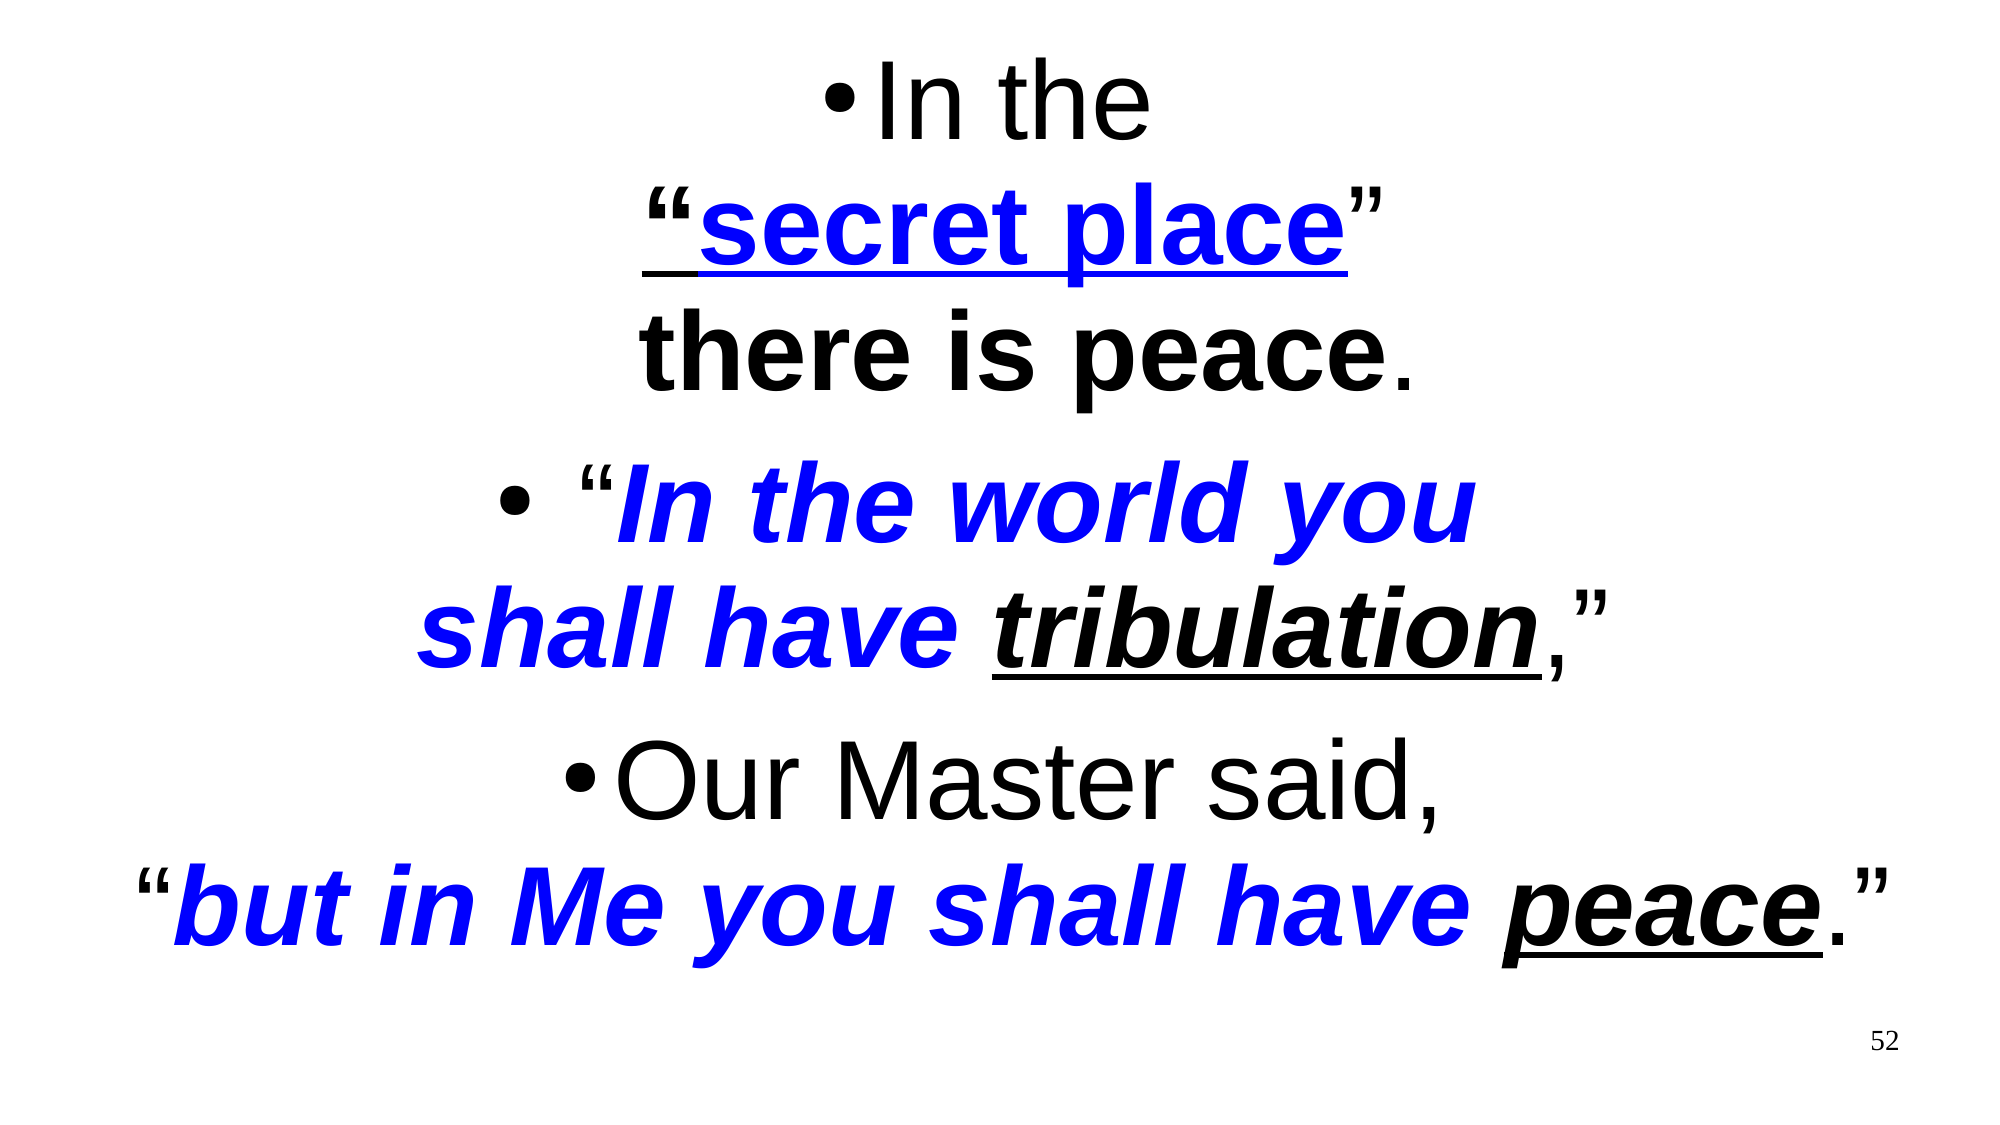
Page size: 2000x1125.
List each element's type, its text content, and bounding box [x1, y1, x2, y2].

list In the “secret place” there is peace. “In the world you shall have tribulation,” Our Master said, “but in Me you shall have peace.” [37, 37, 1951, 1088]
